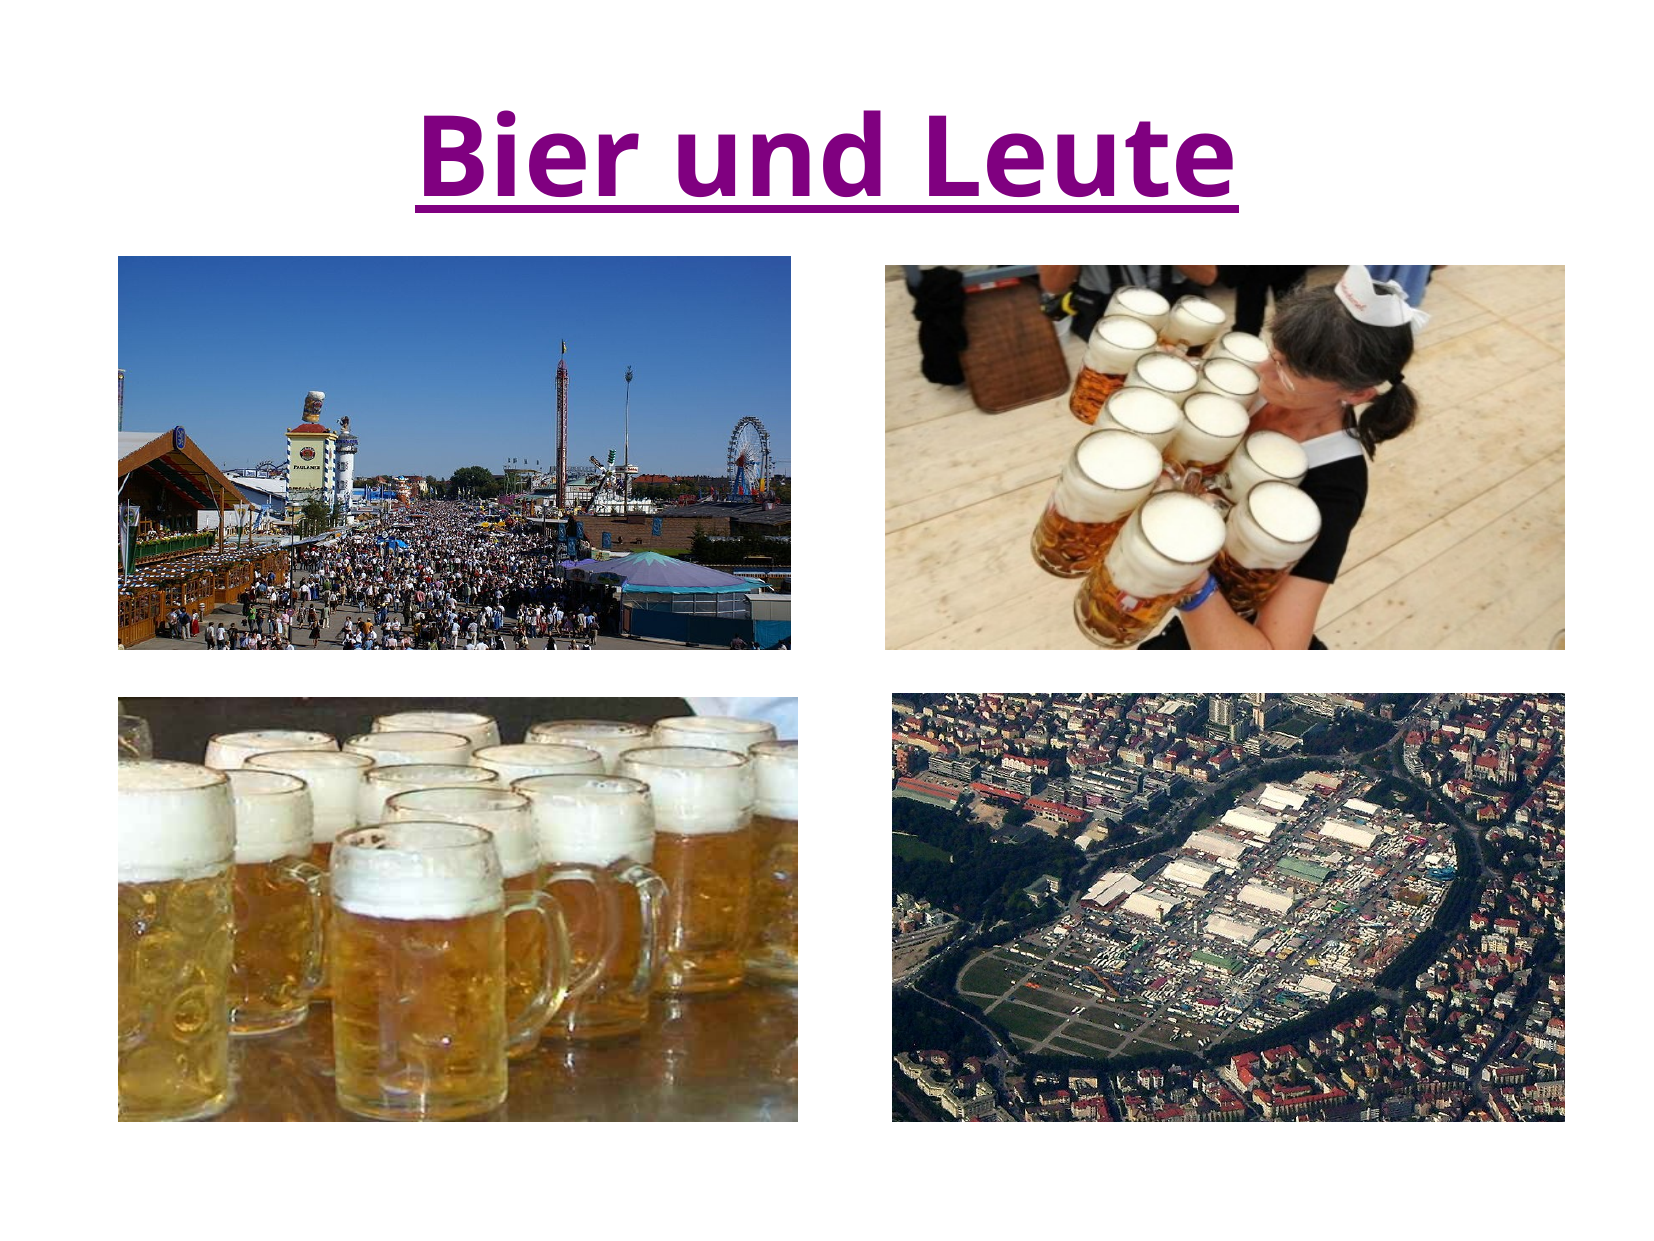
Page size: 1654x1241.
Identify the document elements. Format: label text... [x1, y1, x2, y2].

picture [885, 265, 1565, 650]
picture [892, 693, 1565, 1123]
title Bier und Leute [82, 49, 1571, 257]
picture [118, 256, 791, 650]
picture [118, 697, 798, 1123]
